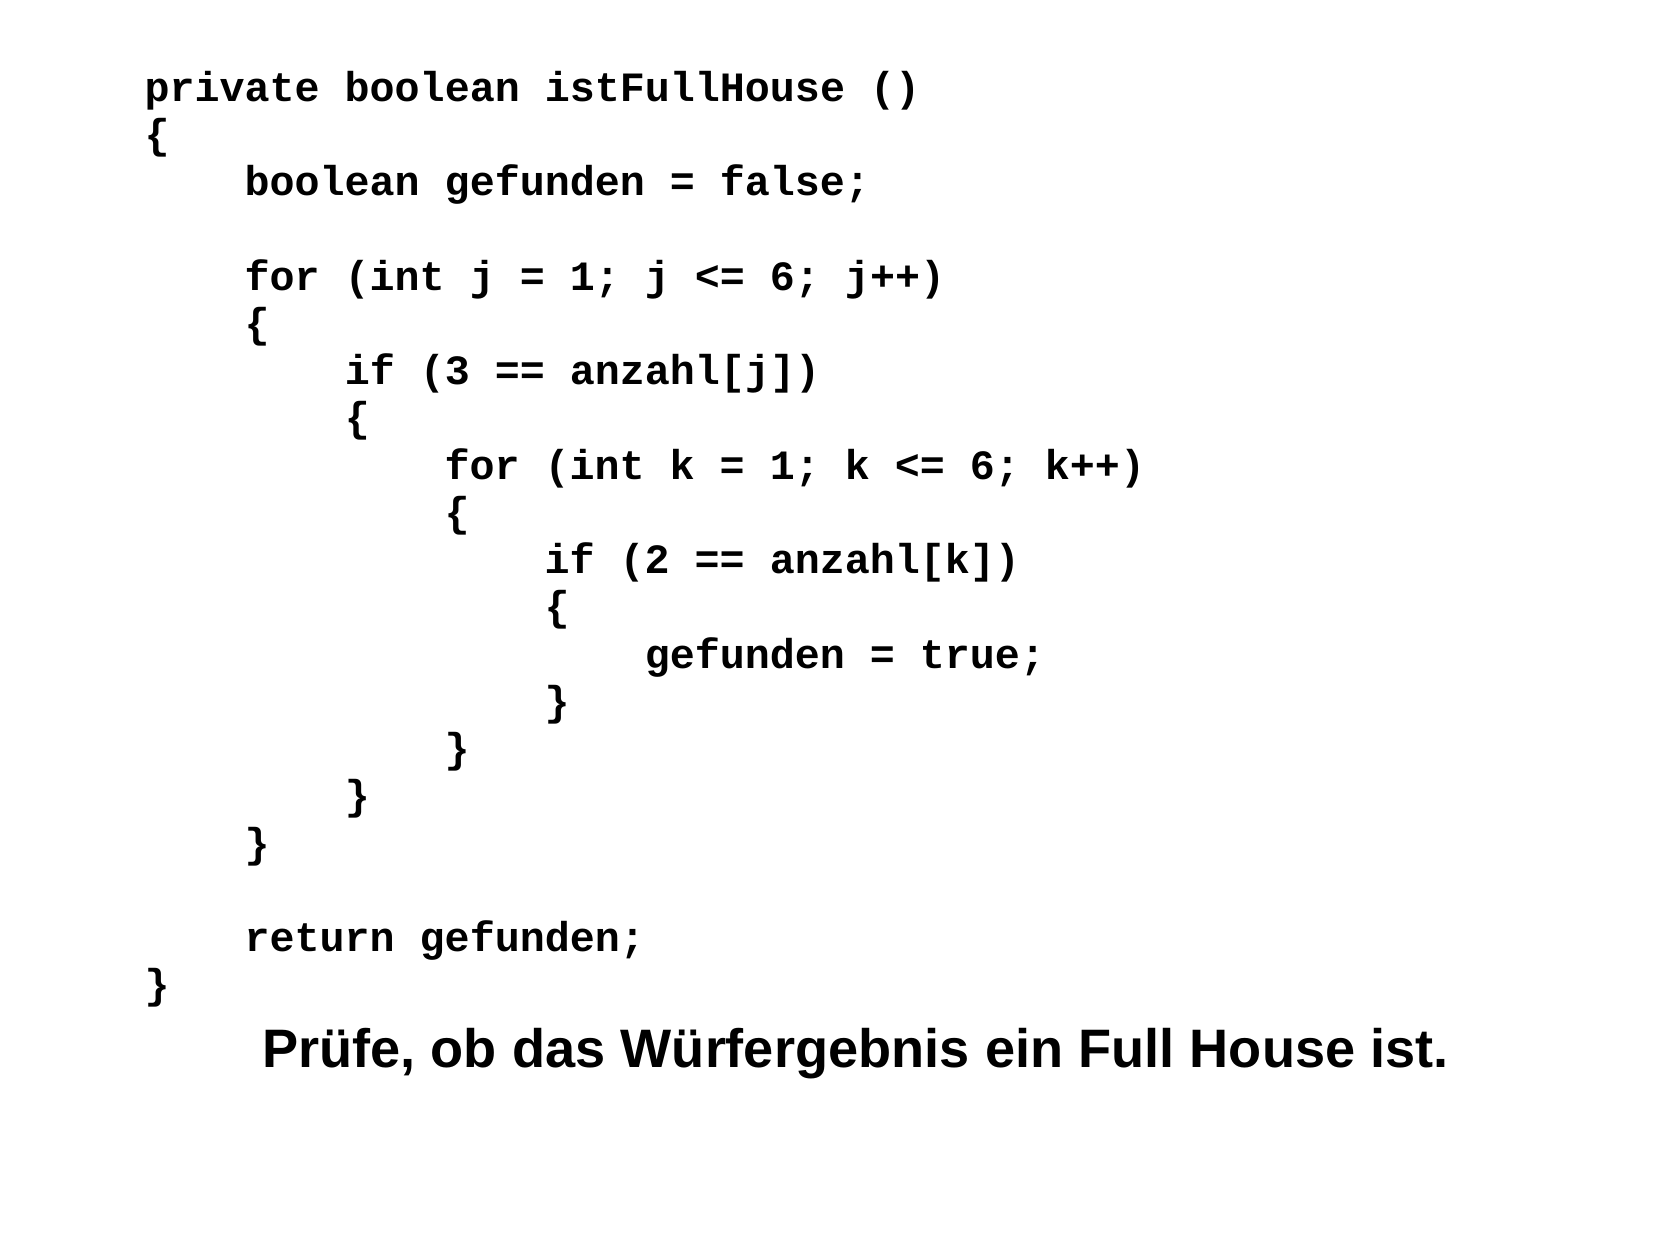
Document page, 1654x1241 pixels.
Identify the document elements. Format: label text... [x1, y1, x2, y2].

text_box private boolean istFullHouse () { boolean gefunden = false; for (int j = 1; j <= 6; j++) { if (3 == anzahl[j]) { for (int k = 1; k <= 6; k++) { if (2 == anzahl[k]) { gefunden = true; } } } } return gefunden; } [129, 59, 1607, 1030]
text_box Prüfe, ob das Würfergebnis ein Full House ist. [118, 1011, 1595, 1089]
